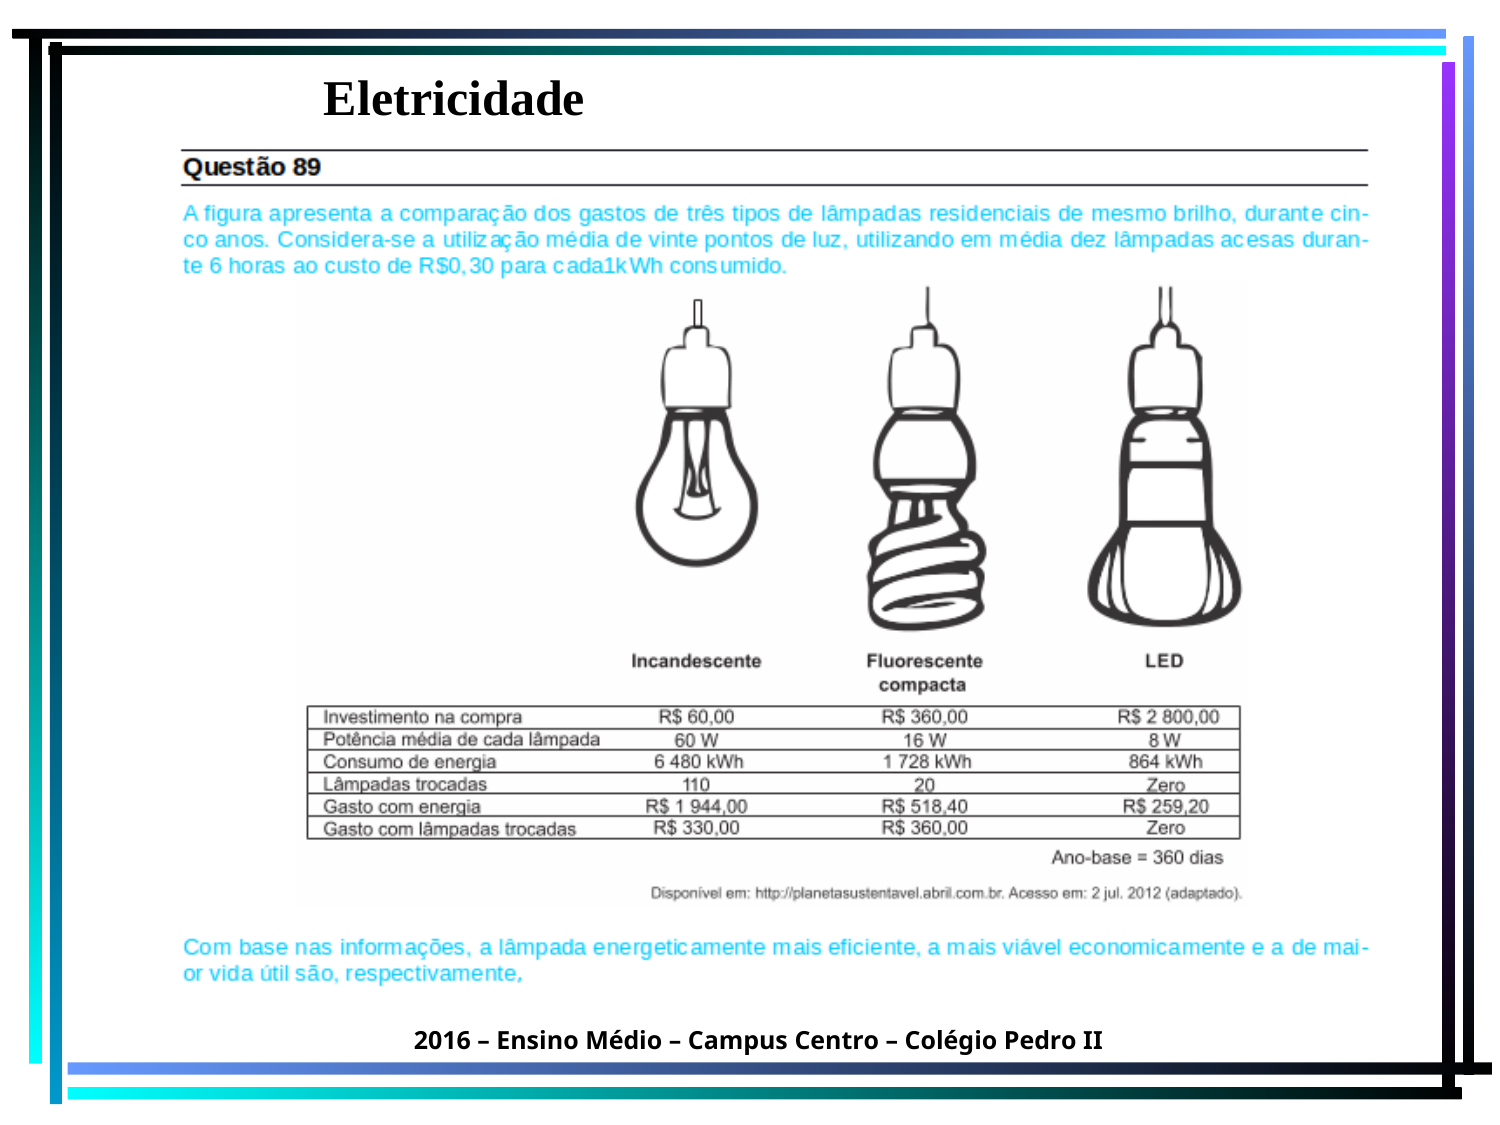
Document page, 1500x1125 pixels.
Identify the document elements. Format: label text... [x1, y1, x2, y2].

picture [0, 0, 1500, 1125]
title Eletricidade [94, 59, 815, 142]
text_box 2016 – Ensino Médio – Campus Centro – Colégio Pedro II [399, 1018, 1119, 1064]
